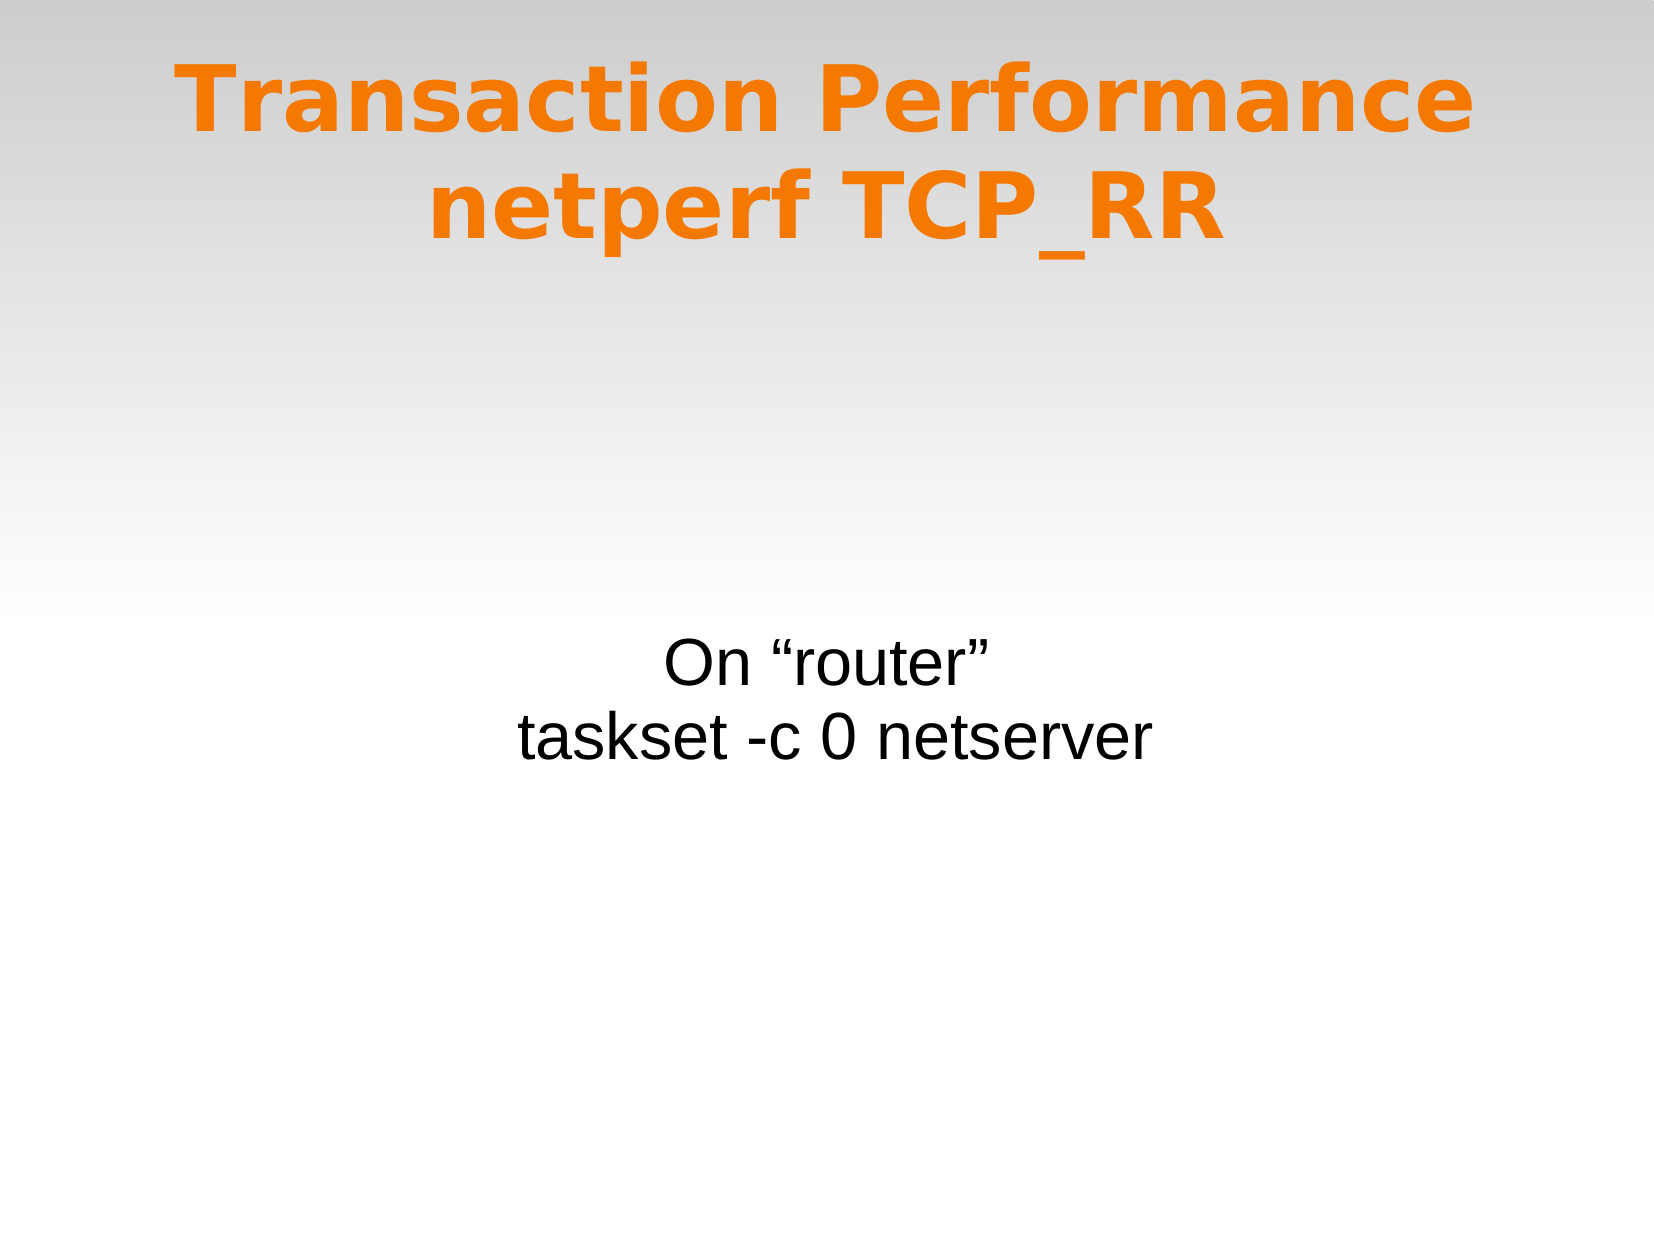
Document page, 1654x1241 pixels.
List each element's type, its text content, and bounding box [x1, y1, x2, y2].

subtitle On “router” taskset -c 0 netserver [82, 297, 1571, 1102]
title Transaction Performance netperf TCP_RR [82, 45, 1571, 261]
